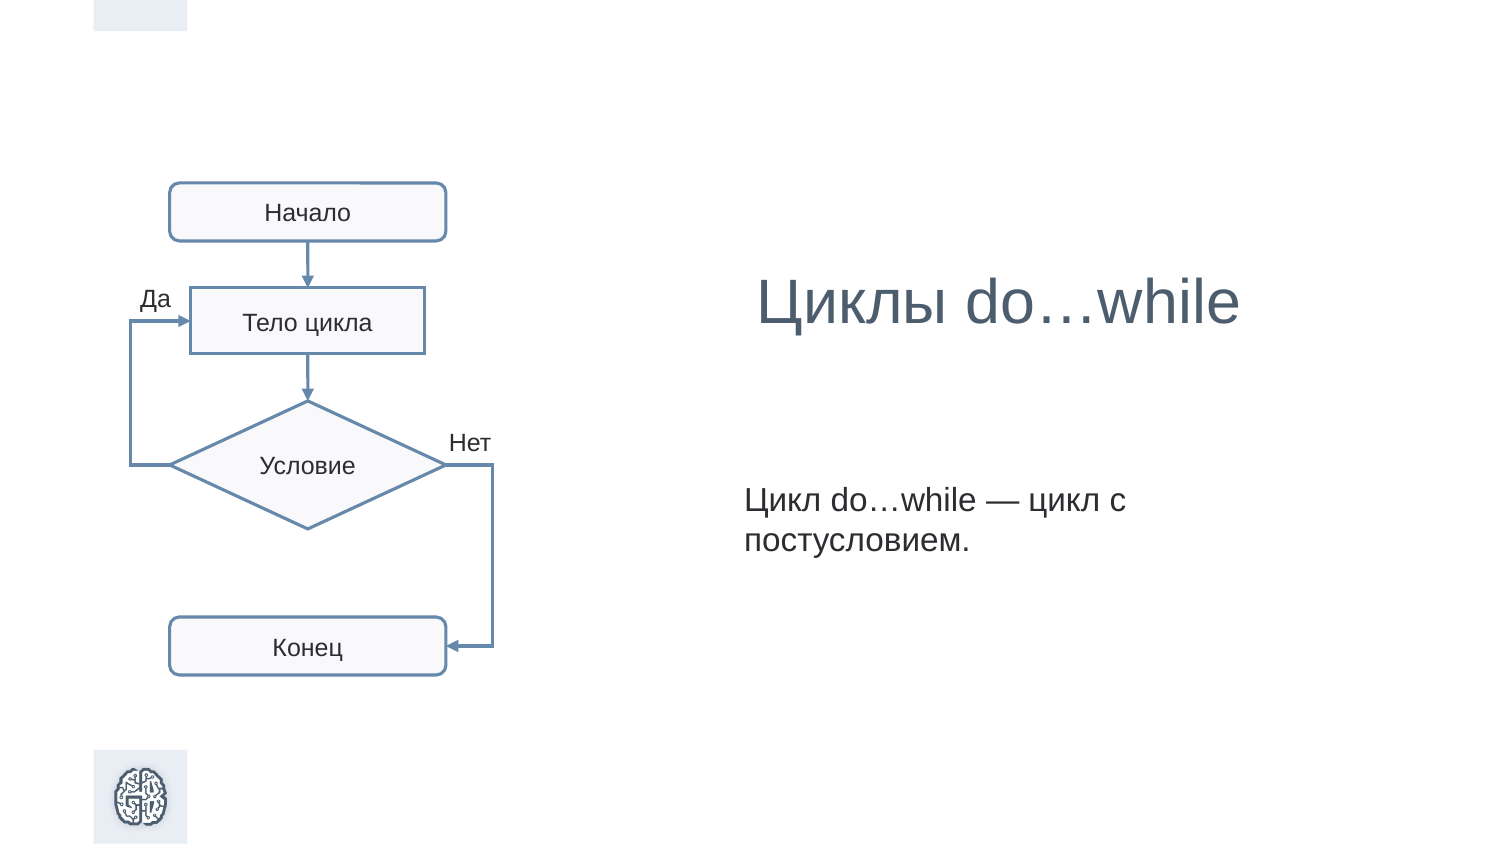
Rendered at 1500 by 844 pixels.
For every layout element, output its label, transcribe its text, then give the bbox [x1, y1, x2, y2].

text_box Конец [169, 616, 446, 676]
text_box Условие [170, 401, 446, 529]
text_box Цикл do…while — цикл с постусловием. [736, 324, 1311, 712]
text_box Нет [433, 418, 507, 464]
text_box Тело цикла [190, 287, 425, 354]
text_box Да [125, 275, 187, 321]
picture [106, 760, 175, 834]
title Циклы do…while [736, 231, 1297, 324]
text_box Начало [169, 182, 446, 241]
